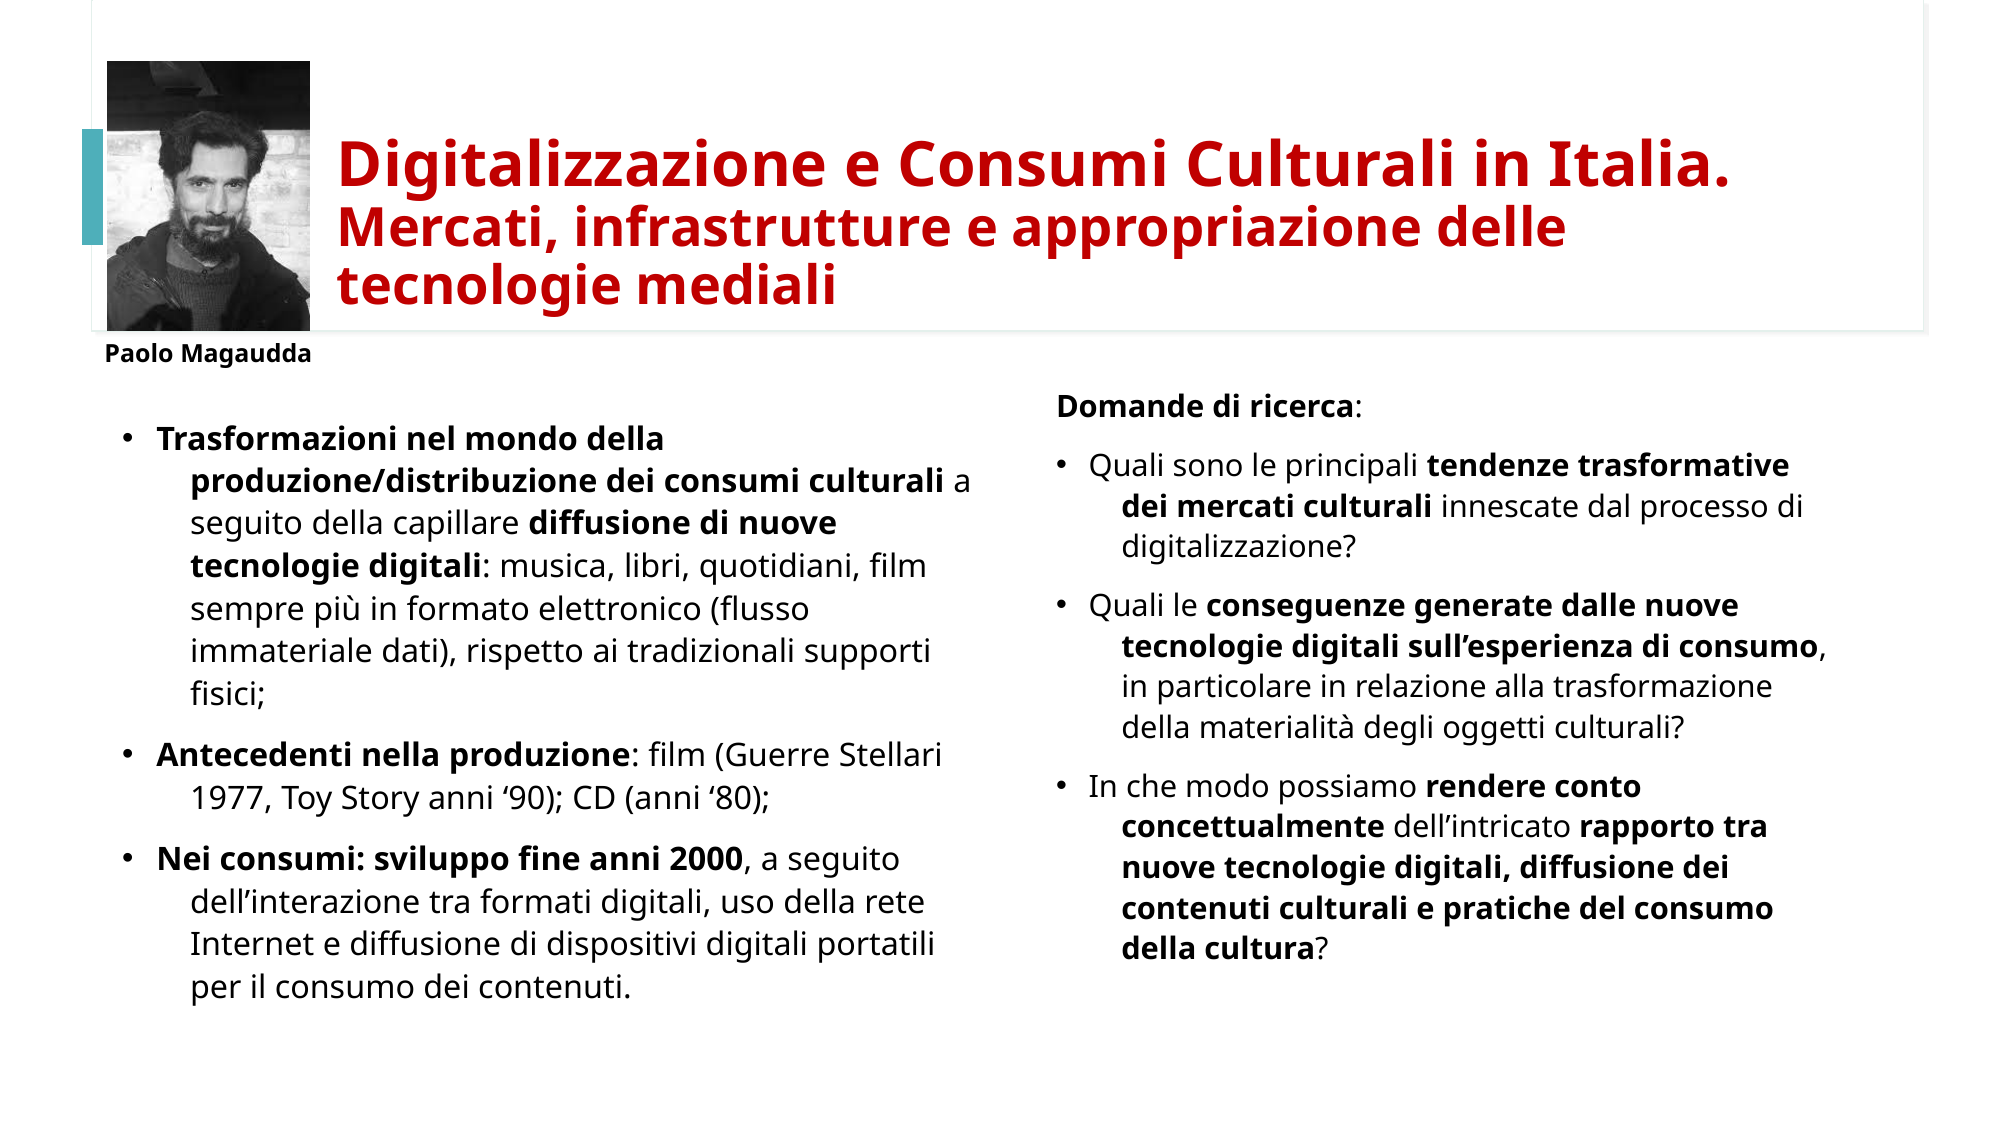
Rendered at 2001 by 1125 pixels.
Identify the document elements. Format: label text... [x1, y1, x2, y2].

text_box Paolo Magaudda [57, 330, 360, 376]
list Trasformazioni nel mondo della produzione/distribuzione dei consumi culturali a seguito della capillare diffusione di nuove tecnologie digitali: musica, libri, quotidiani, film sempre più in formato elettronico (flusso immateriale dati), rispetto ai tradizionali supporti fisici; Antecedenti nella produzione: film (Guerre Stellari 1977, Toy Story anni ‘90); CD (anni ‘80); Nei consumi: sviluppo fine anni 2000, a seguito dell’interazione tra formati digitali, uso della rete Internet e diffusione di dispositivi digitali portatili per il consumo dei contenuti. [107, 406, 994, 1013]
title Digitalizzazione e Consumi Culturali in Italia. Mercati, infrastrutture e appropriazione delle tecnologie mediali [321, 124, 1819, 354]
list Domande di ricerca: Quali sono le principali tendenze trasformative dei mercati culturali innescate dal processo di digitalizzazione? Quali le conseguenze generate dalle nuove tecnologie digitali sull’esperienza di consumo, in particolare in relazione alla trasformazione della materialità degli oggetti culturali? In che modo possiamo rendere conto concettualmente dell’intricato rapporto tra nuove tecnologie digitali, diffusione dei contenuti culturali e pratiche del consumo della cultura? [1041, 375, 1852, 1013]
picture [107, 61, 310, 330]
